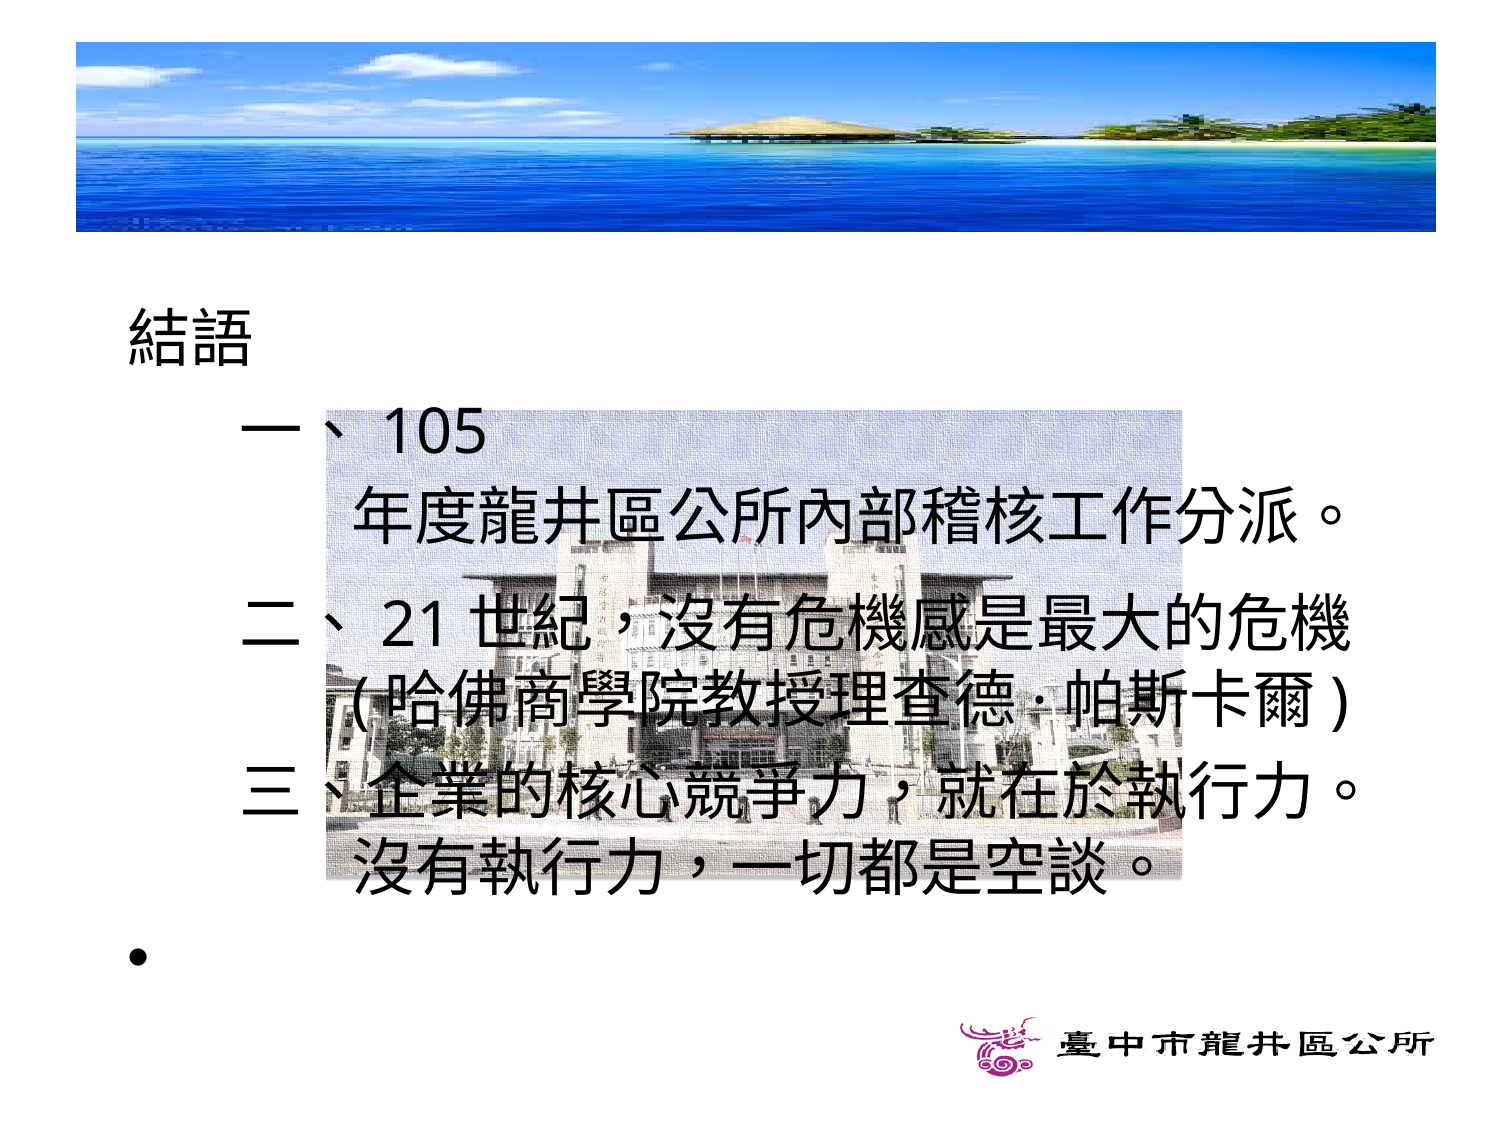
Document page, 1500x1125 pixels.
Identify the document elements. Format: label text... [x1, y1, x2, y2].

list 結語 一、105年度龍井區公所內部稽核工作分派。 二、21世紀，沒有危機感是最大的危機(哈佛商學院教授理查德·帕斯卡爾) 三、企業的核心競爭力，就在於執行力。沒有執行力，一切都是空談。 [112, 290, 1412, 976]
